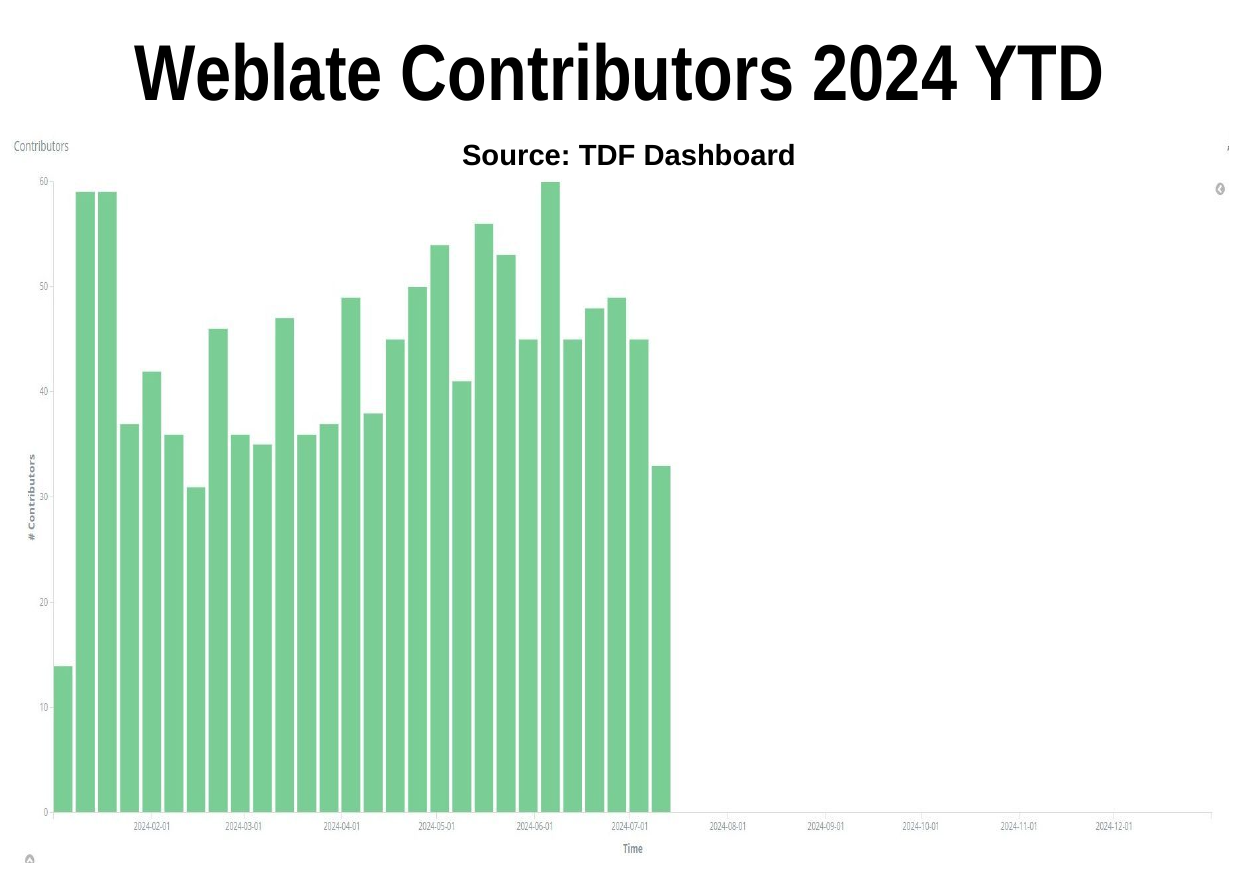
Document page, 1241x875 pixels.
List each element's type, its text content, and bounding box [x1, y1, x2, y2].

title Weblate Contributors 2024 YTD [11, 12, 1229, 132]
text_box Source: TDF Dashboard [447, 131, 812, 185]
picture [11, 132, 1229, 863]
